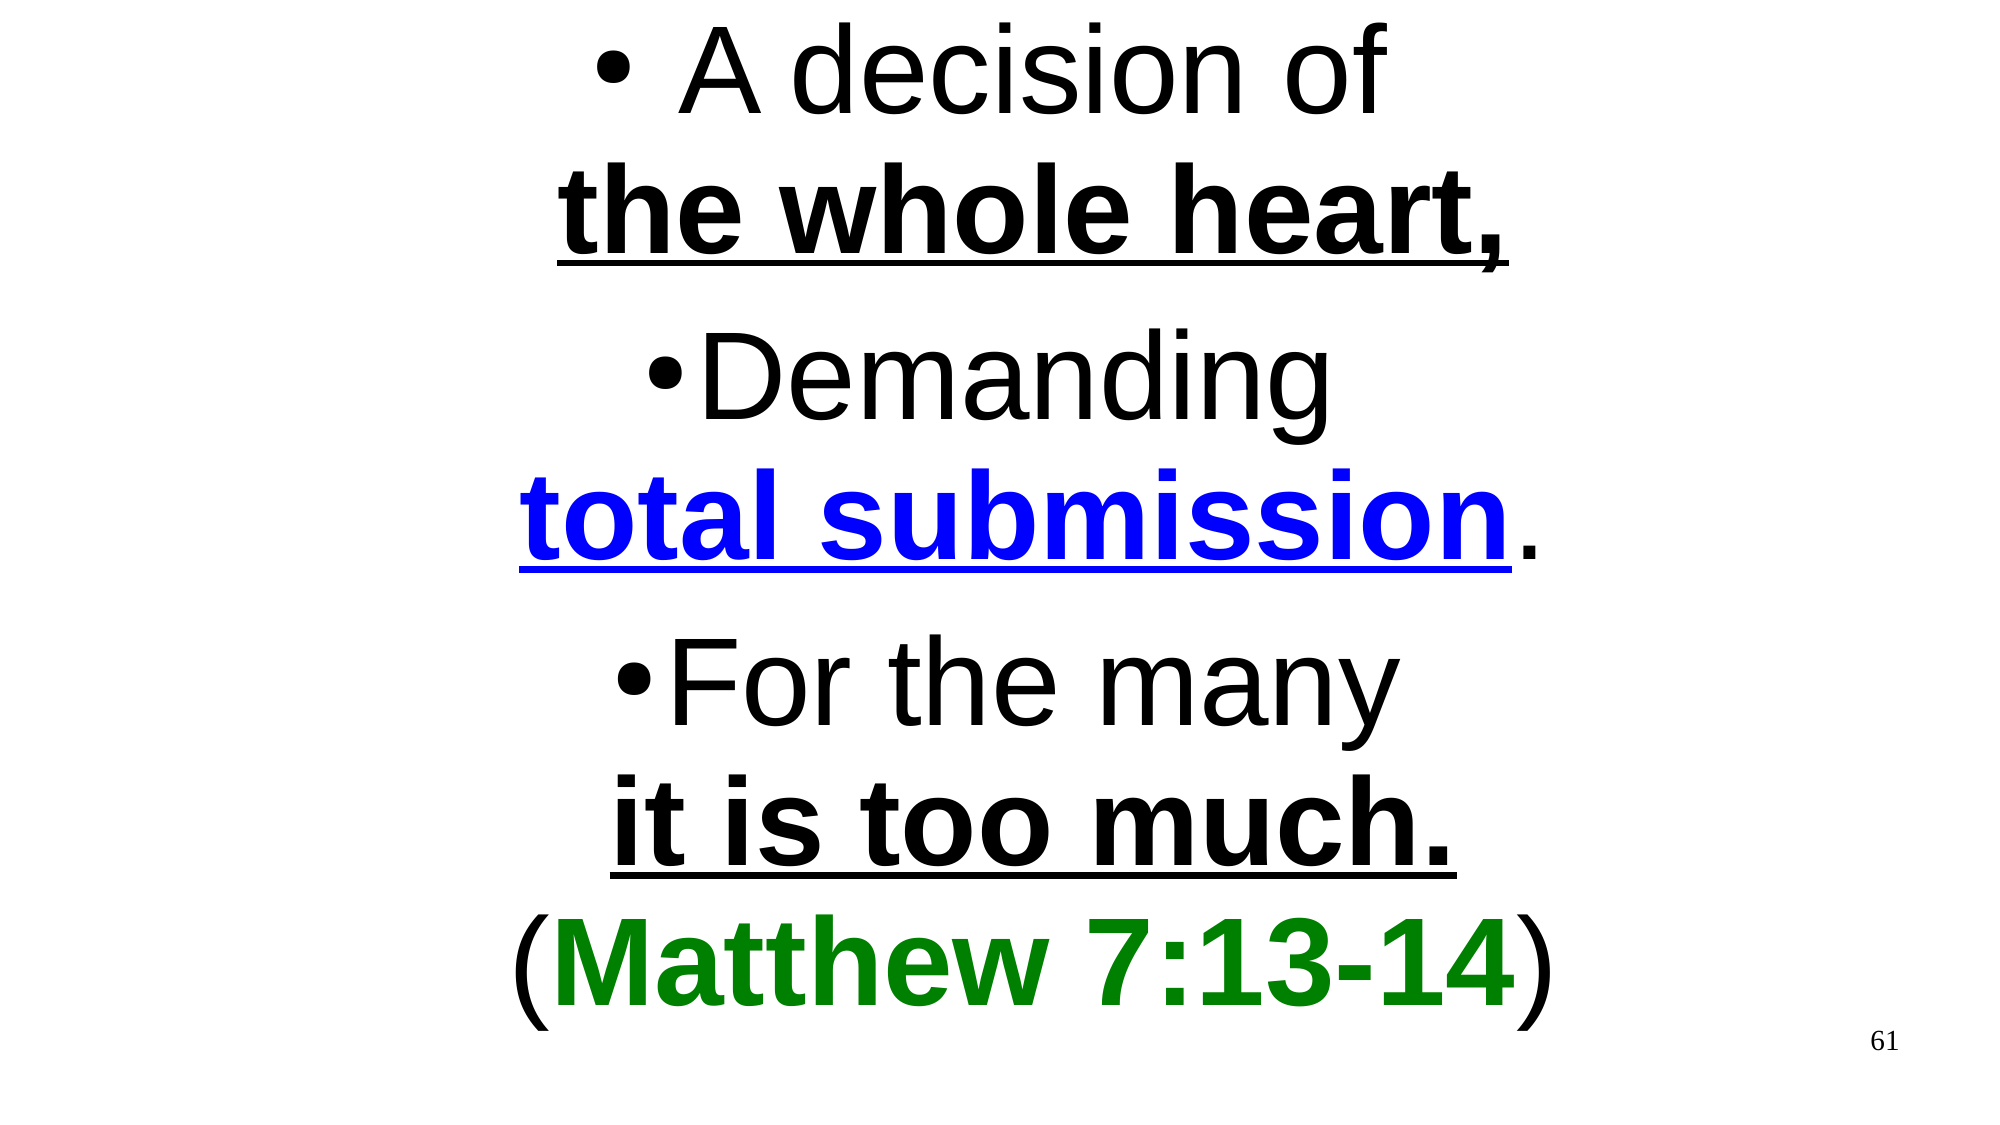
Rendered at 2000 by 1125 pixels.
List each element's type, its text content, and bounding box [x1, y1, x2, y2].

list A decision of the whole heart, Demanding total submission. For the many it is too much. (Matthew 7:13-14) [0, 0, 1996, 1123]
